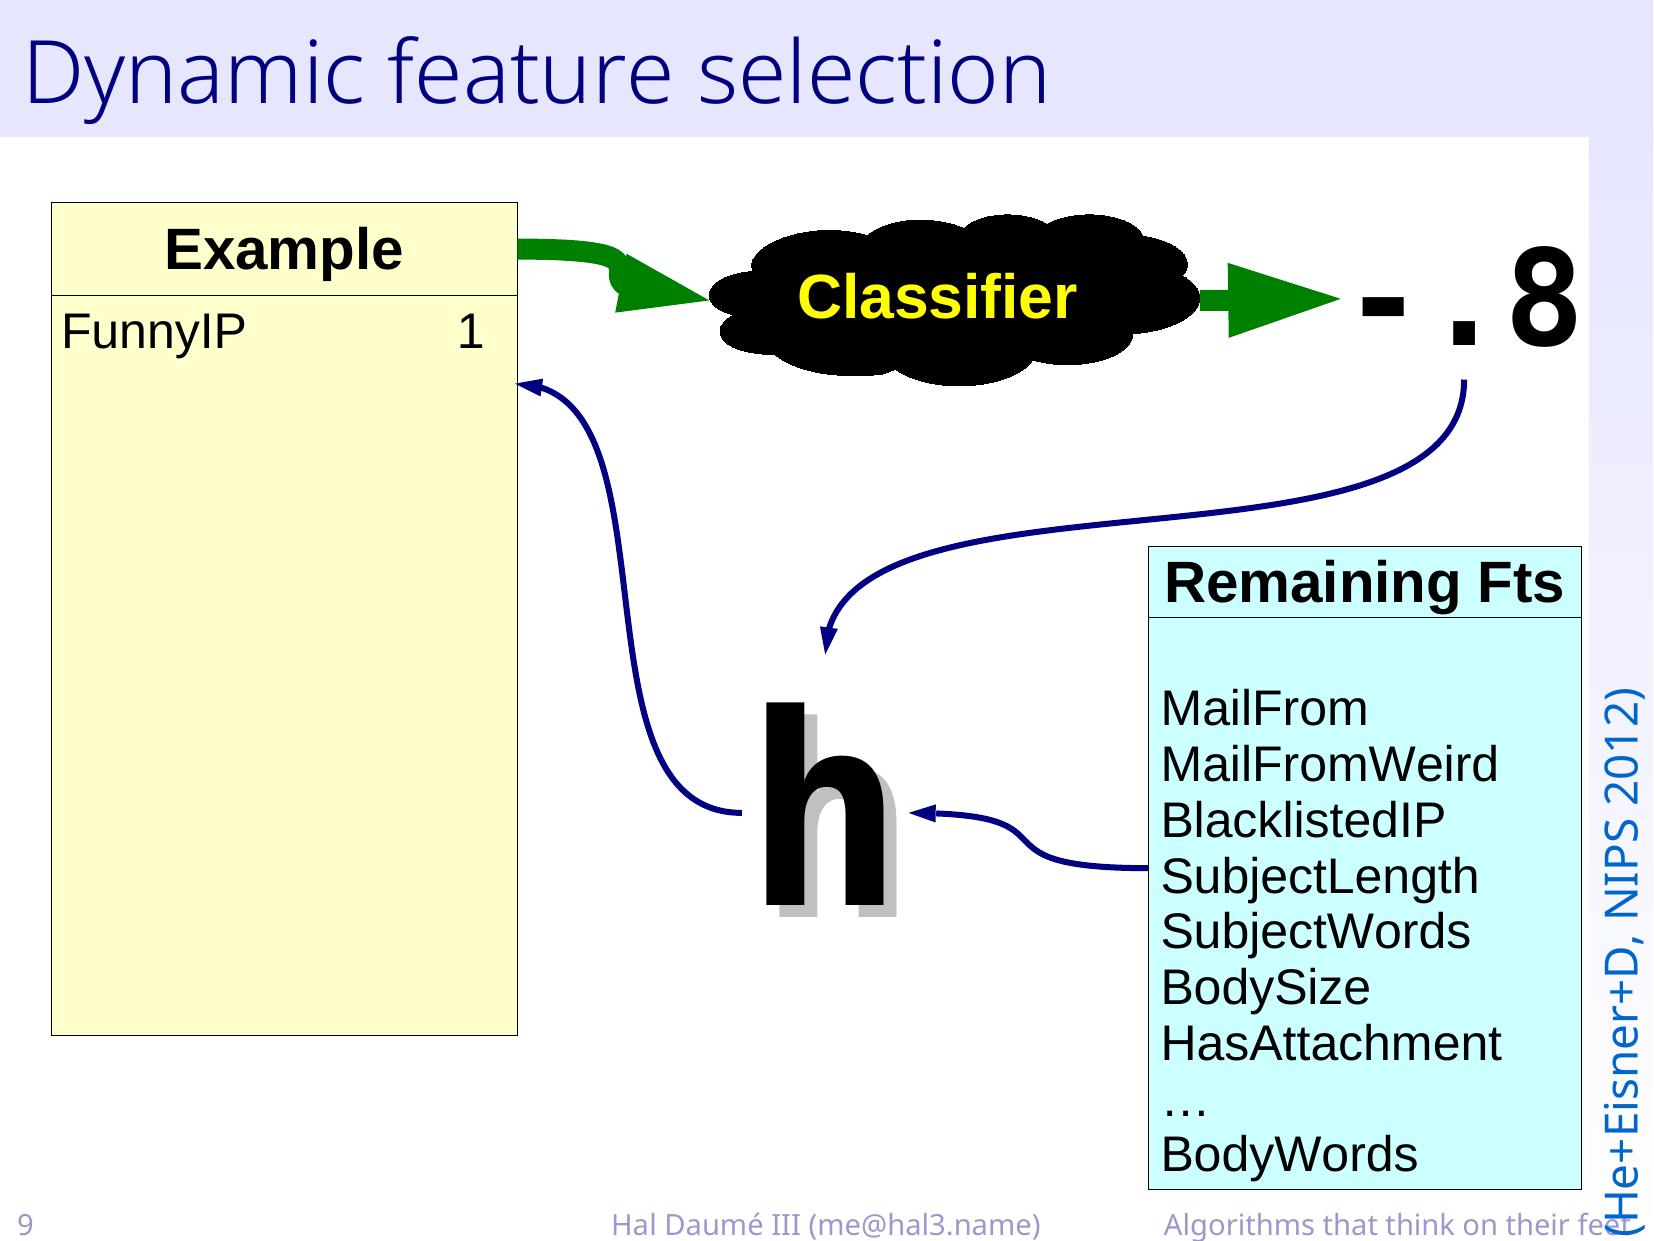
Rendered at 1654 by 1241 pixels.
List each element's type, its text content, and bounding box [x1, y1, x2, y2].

text_box Example [51, 202, 518, 296]
text_box -.8 [1340, 218, 1588, 380]
text_box Classifier [709, 214, 1199, 386]
text_box (He+Eisner+D, NIPS 2012) [1585, 694, 1648, 1241]
text_box FunnyIP 1 [51, 296, 518, 1036]
text_box MailFrom MailFromWeird BlacklistedIP SubjectLength SubjectWords BodySize HasAttachment … BodyWords [1148, 618, 1582, 1190]
title Dynamic feature selection [22, 8, 1639, 131]
text_box h [741, 654, 909, 972]
text_box Remaining Fts [1148, 546, 1582, 618]
